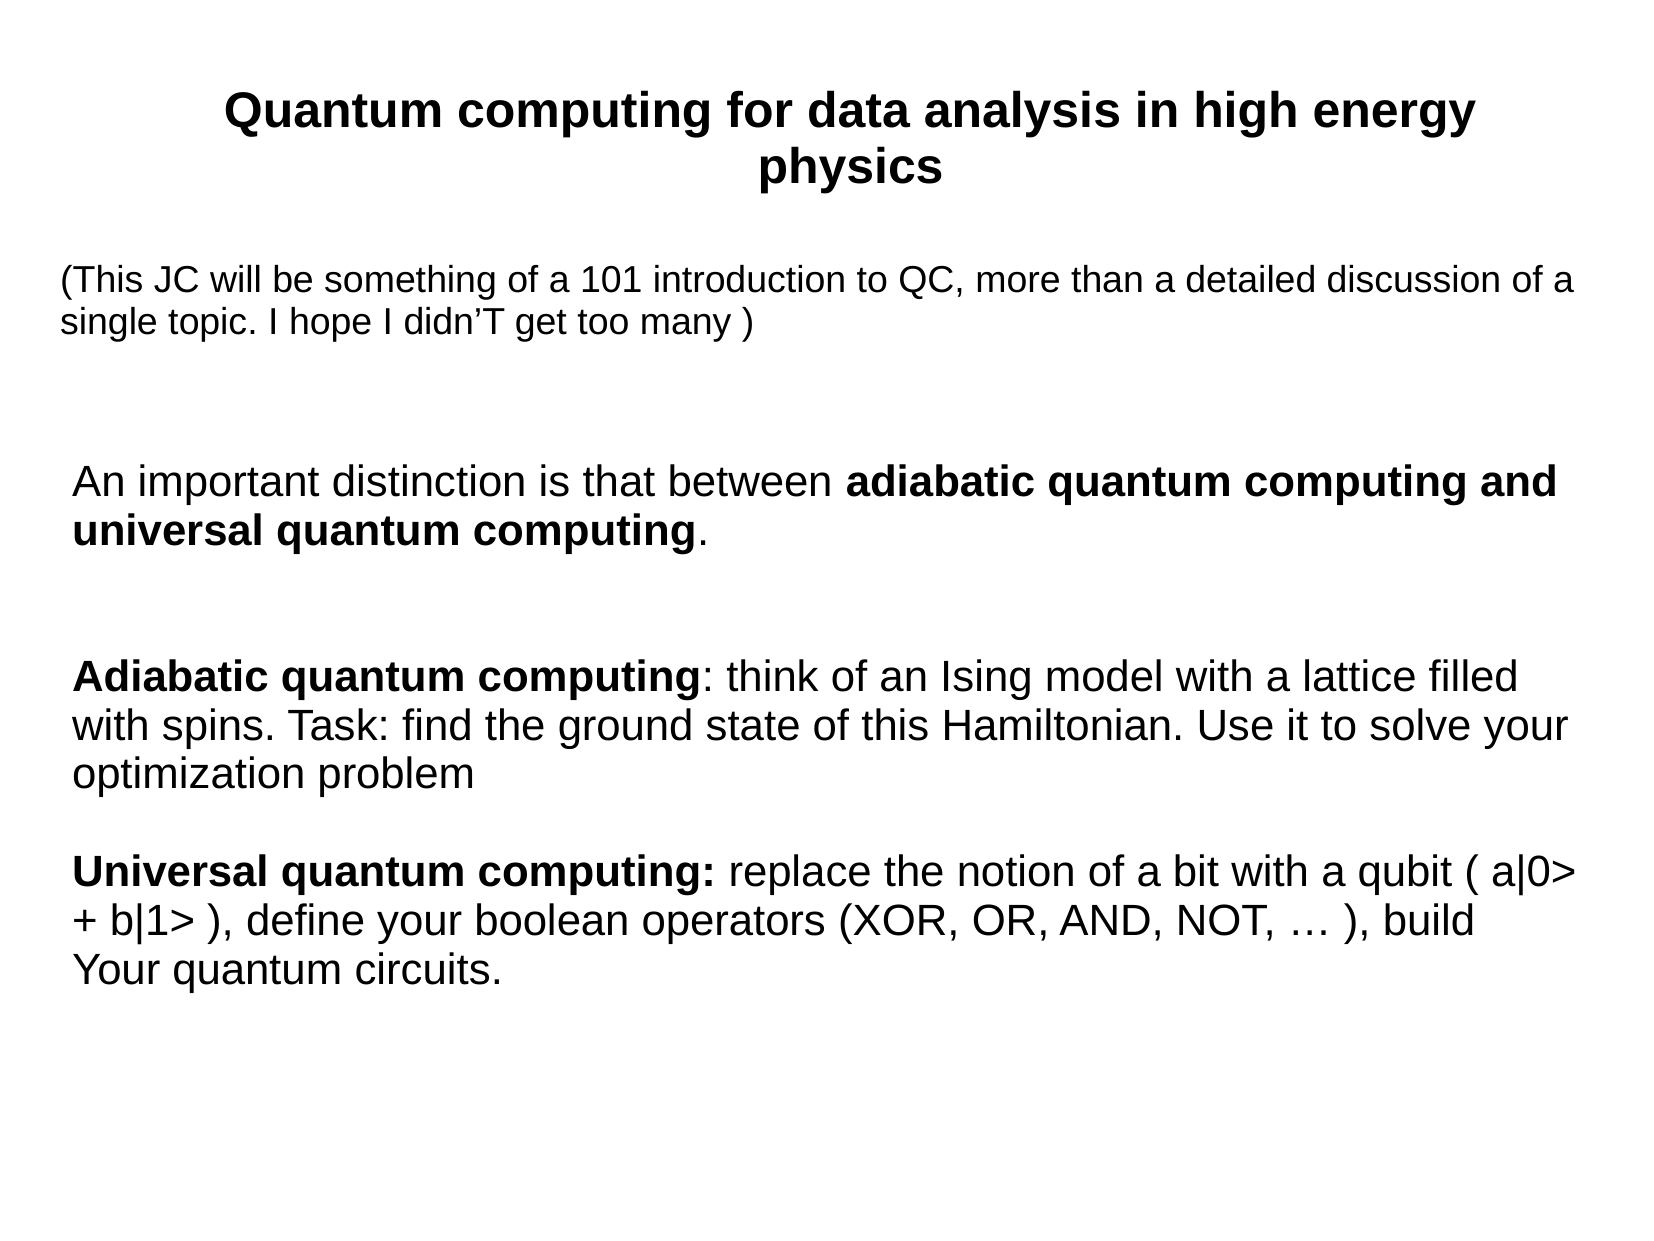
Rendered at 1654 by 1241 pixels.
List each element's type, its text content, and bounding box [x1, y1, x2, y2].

text_box (This JC will be something of a 101 introduction to QC, more than a detailed discussion of a single topic. I hope I didn’T get too many ) [45, 250, 1607, 350]
text_box An important distinction is that between adiabatic quantum computing and universal quantum computing. Adiabatic quantum computing: think of an Ising model with a lattice filled with spins. Task: find the ground state of this Hamiltonian. Use it to solve your optimization problem Universal quantum computing: replace the notion of a bit with a qubit ( a|0> + b|1> ), define your boolean operators (XOR, OR, AND, NOT, … ), build Your quantum circuits. [57, 400, 1613, 1050]
text_box Quantum computing for data analysis in high energy physics [138, 75, 1564, 237]
